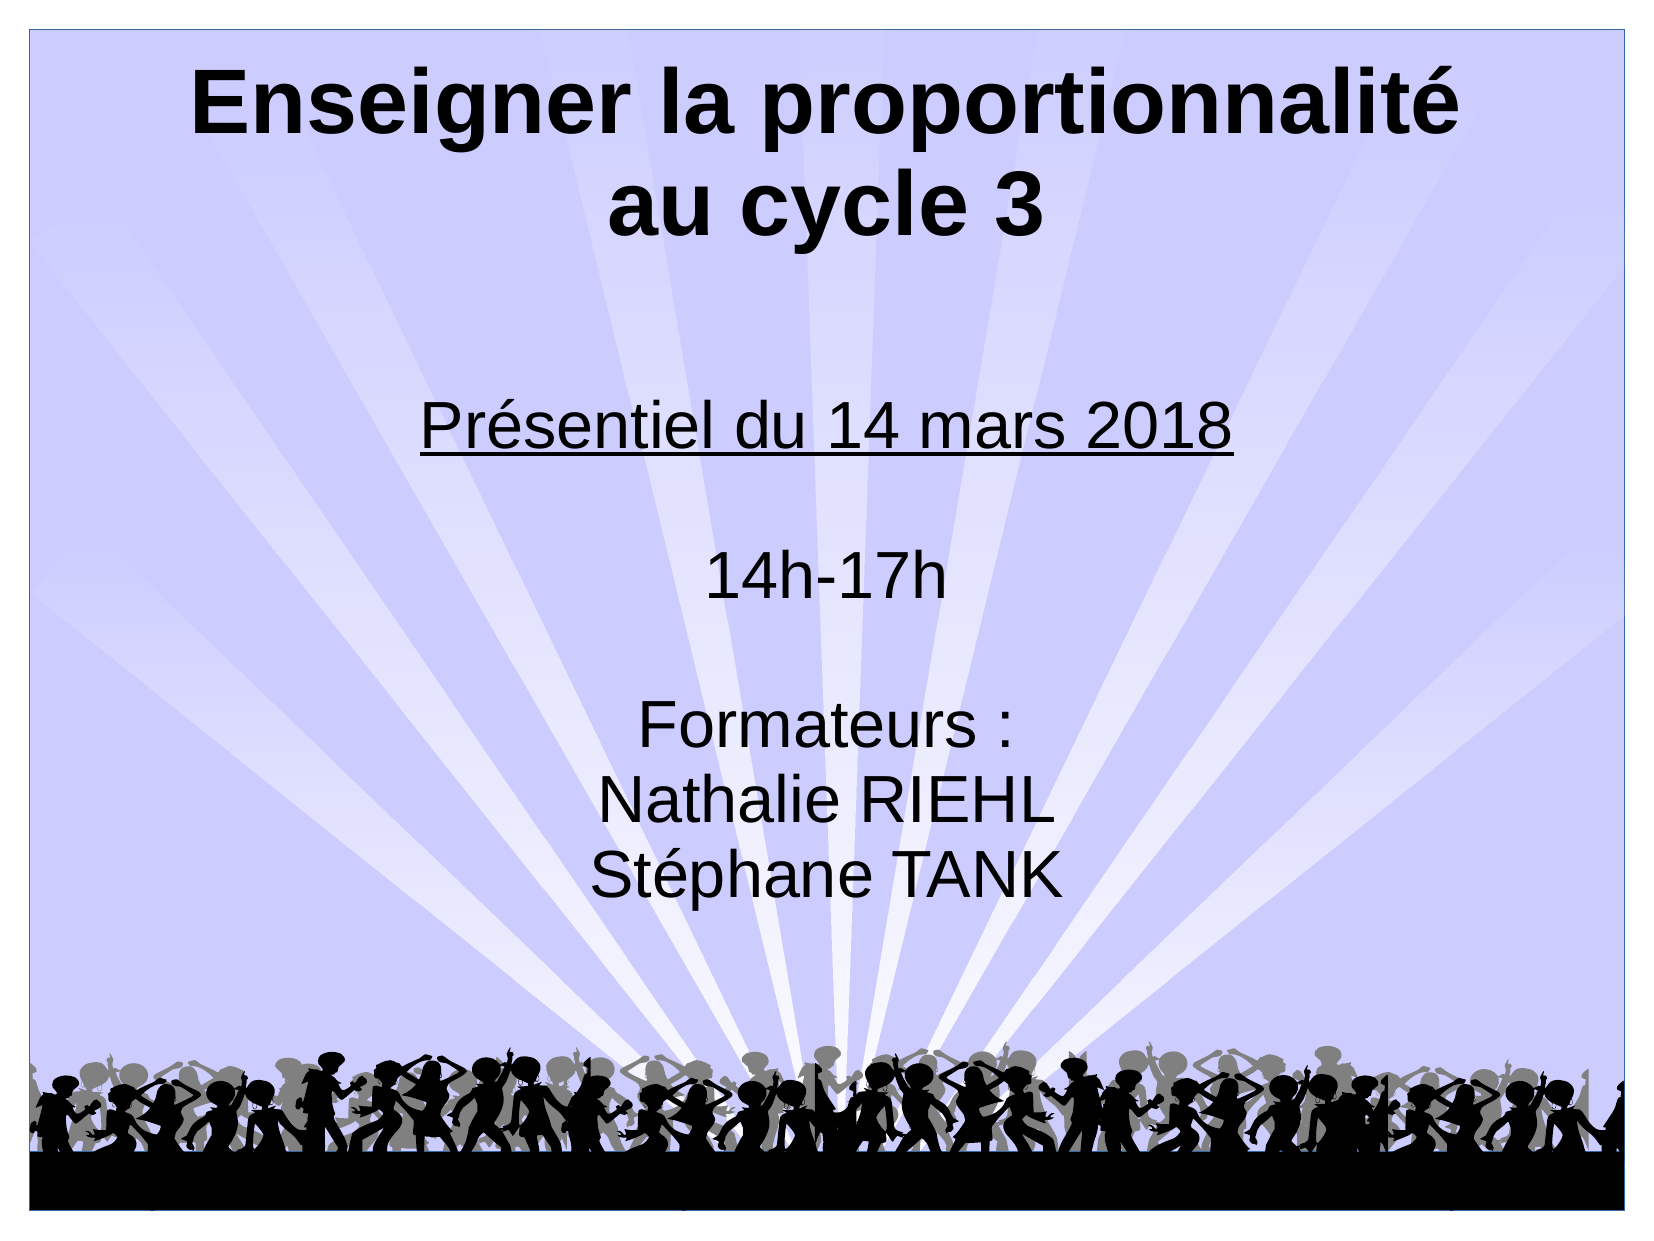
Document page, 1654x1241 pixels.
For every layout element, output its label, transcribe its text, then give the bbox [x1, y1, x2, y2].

title Enseigner la proportionnalité au cycle 3 [82, 49, 1571, 257]
subtitle Présentiel du 14 mars 2018 14h-17h Formateurs : Nathalie RIEHL Stéphane TANK [82, 290, 1571, 1010]
